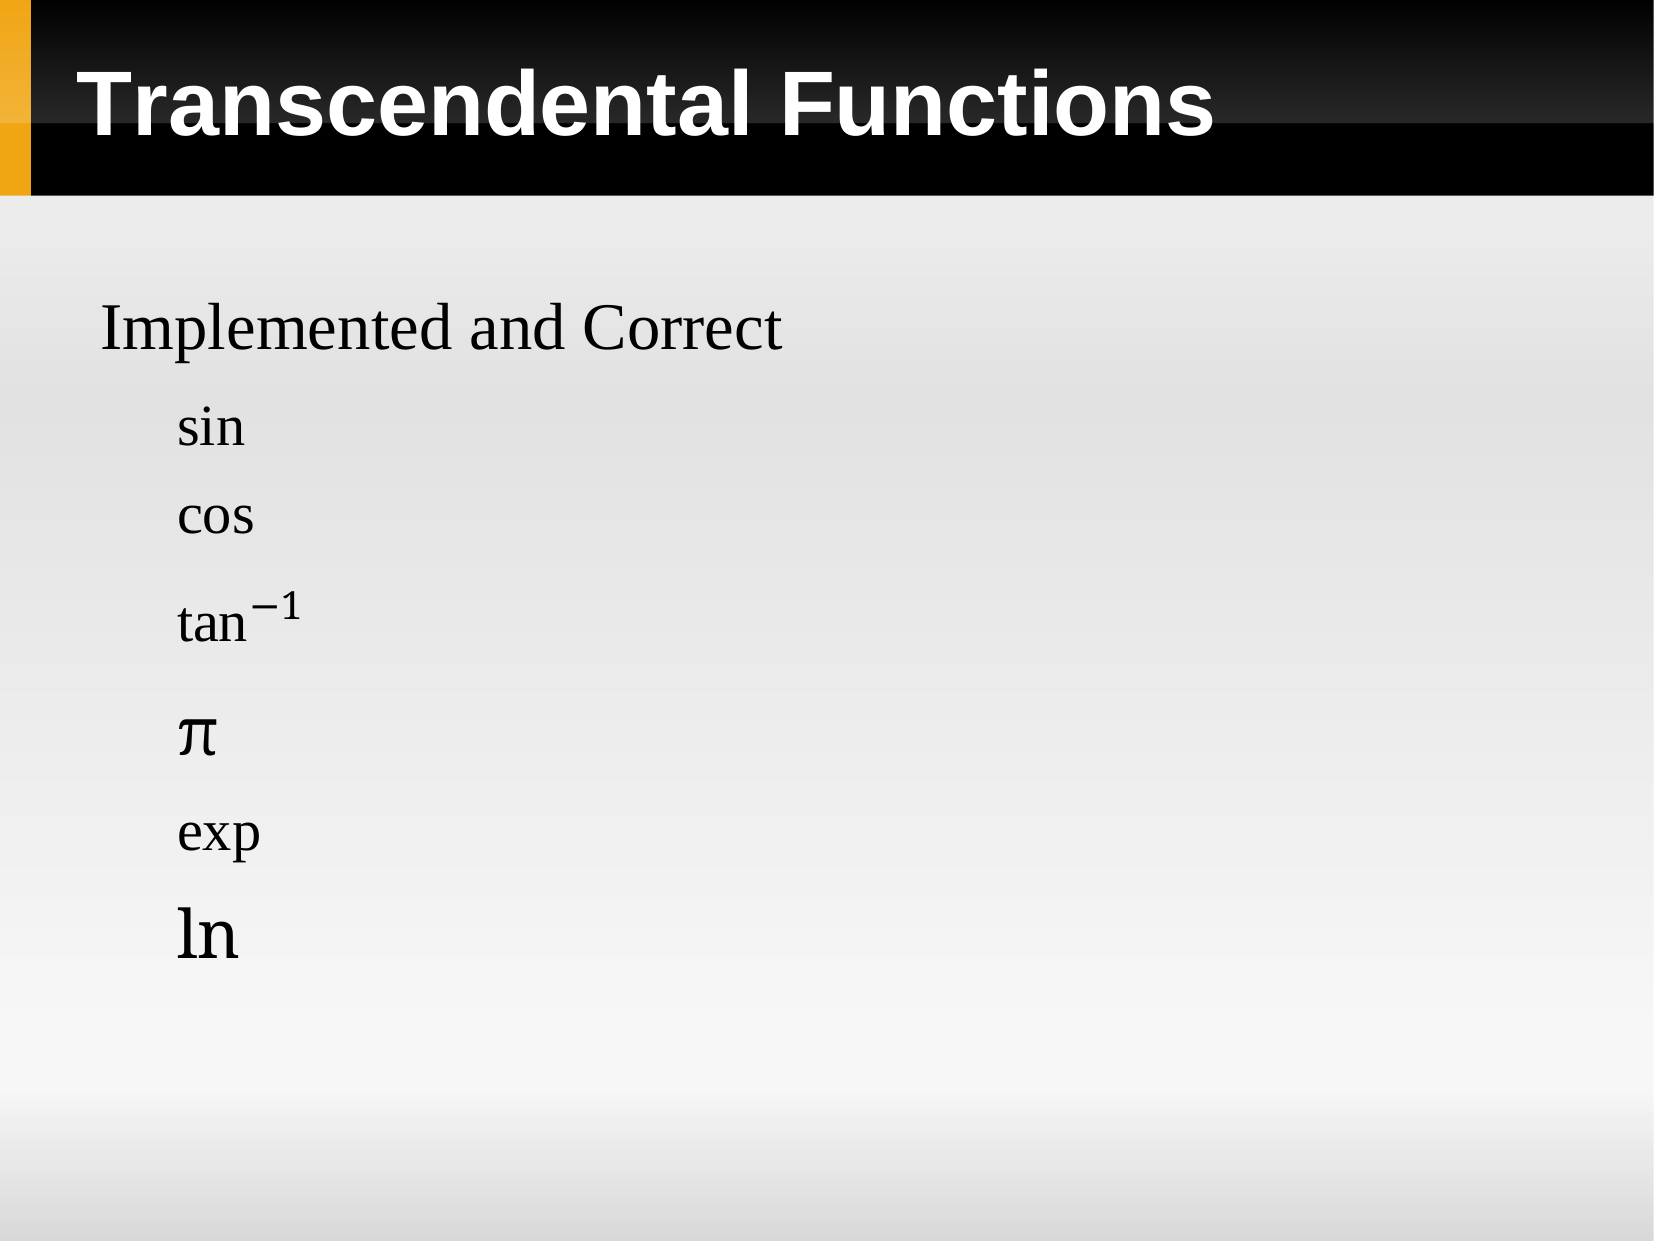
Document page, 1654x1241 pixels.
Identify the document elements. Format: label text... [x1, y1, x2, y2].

list Implemented and Correct sin cos tan−1 π exp ln [82, 290, 1571, 1094]
title Transcendental Functions [76, 7, 1565, 200]
picture [0, 0, 1654, 1241]
